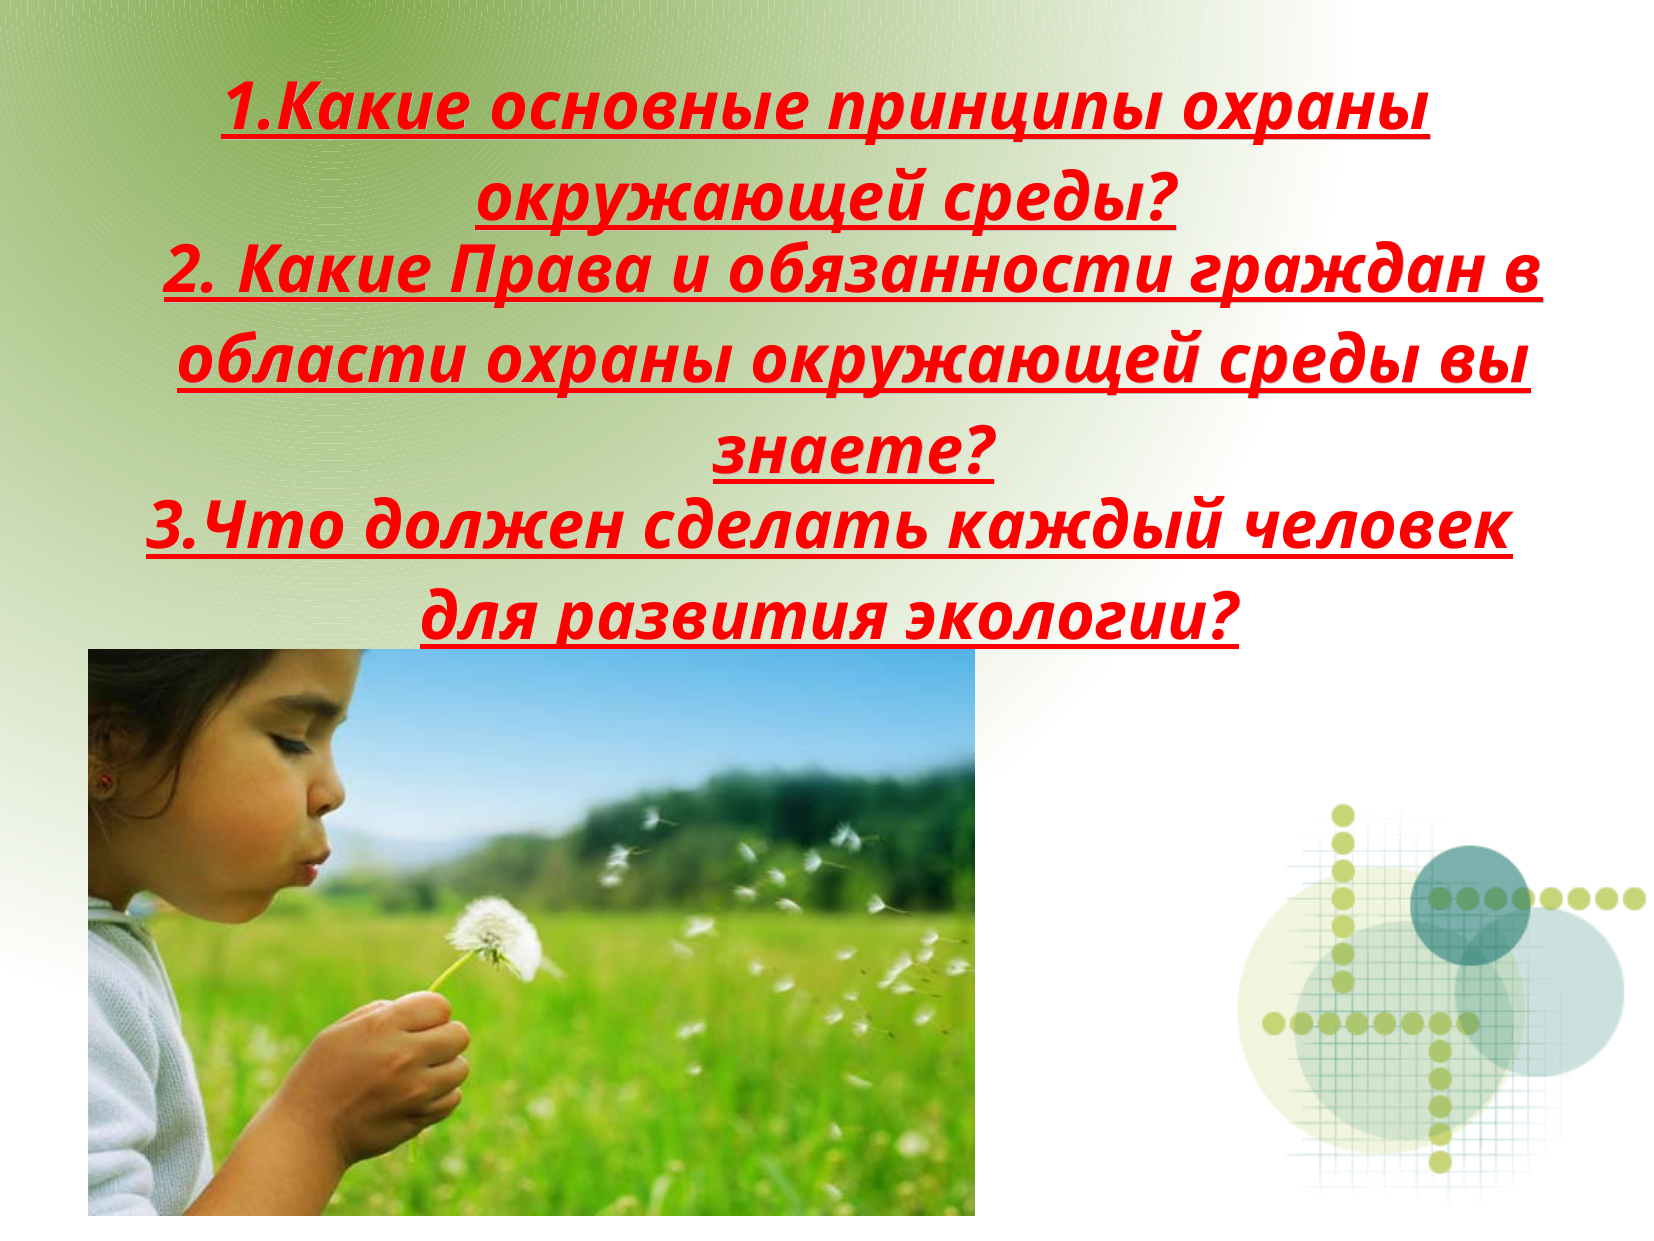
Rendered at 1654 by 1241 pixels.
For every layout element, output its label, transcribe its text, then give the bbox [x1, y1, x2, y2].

picture [1224, 792, 1654, 1211]
title [121, 458, 1534, 651]
title 1.Какие основные принципы охраны окружающей среды? [118, 61, 1534, 237]
picture [88, 649, 975, 1216]
title 2. Какие Права и обязанности граждан в области охраны окружающей среды вы знаете? [147, 236, 1560, 478]
subtitle 3.Что должен сделать каждый человек для развития экологии? [975, 478, 1536, 664]
